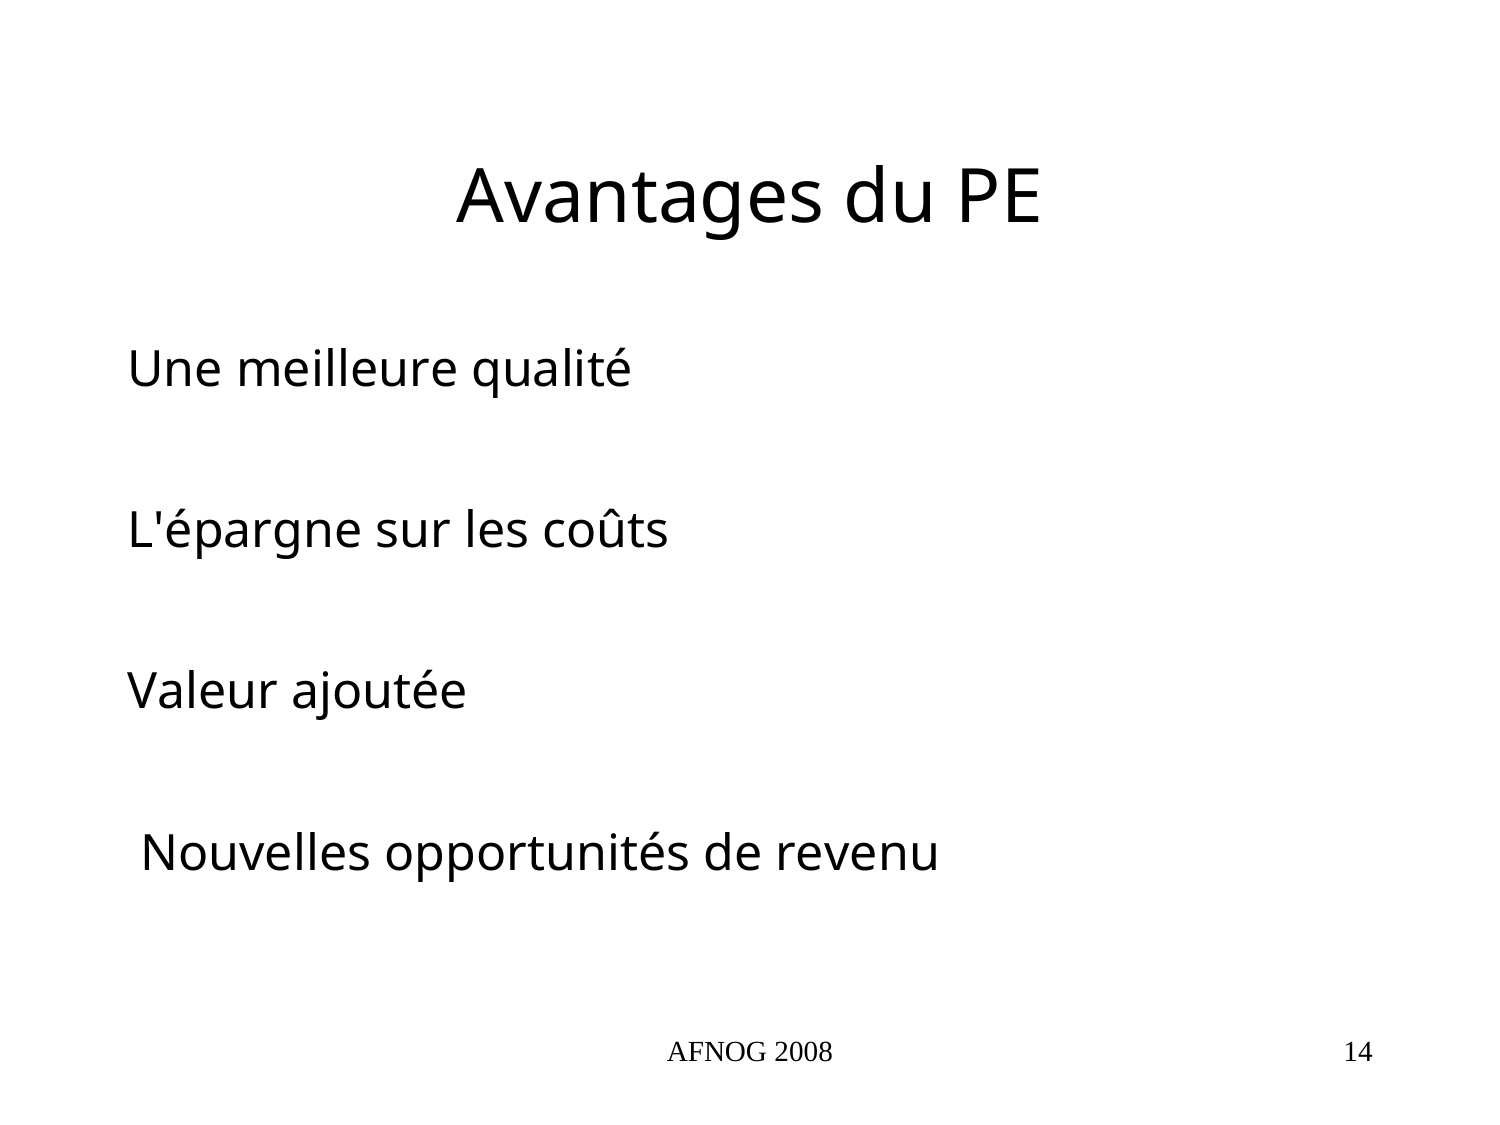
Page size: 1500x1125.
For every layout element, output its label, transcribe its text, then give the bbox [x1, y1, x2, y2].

title Avantages du PE [112, 99, 1388, 288]
text_box <number> [1074, 1025, 1388, 1101]
list Une meilleure qualité L'épargne sur les coûts Valeur ajoutée Nouvelles opportunités de revenu [112, 324, 1388, 1001]
text_box AFNOG 2008 [512, 1025, 988, 1101]
